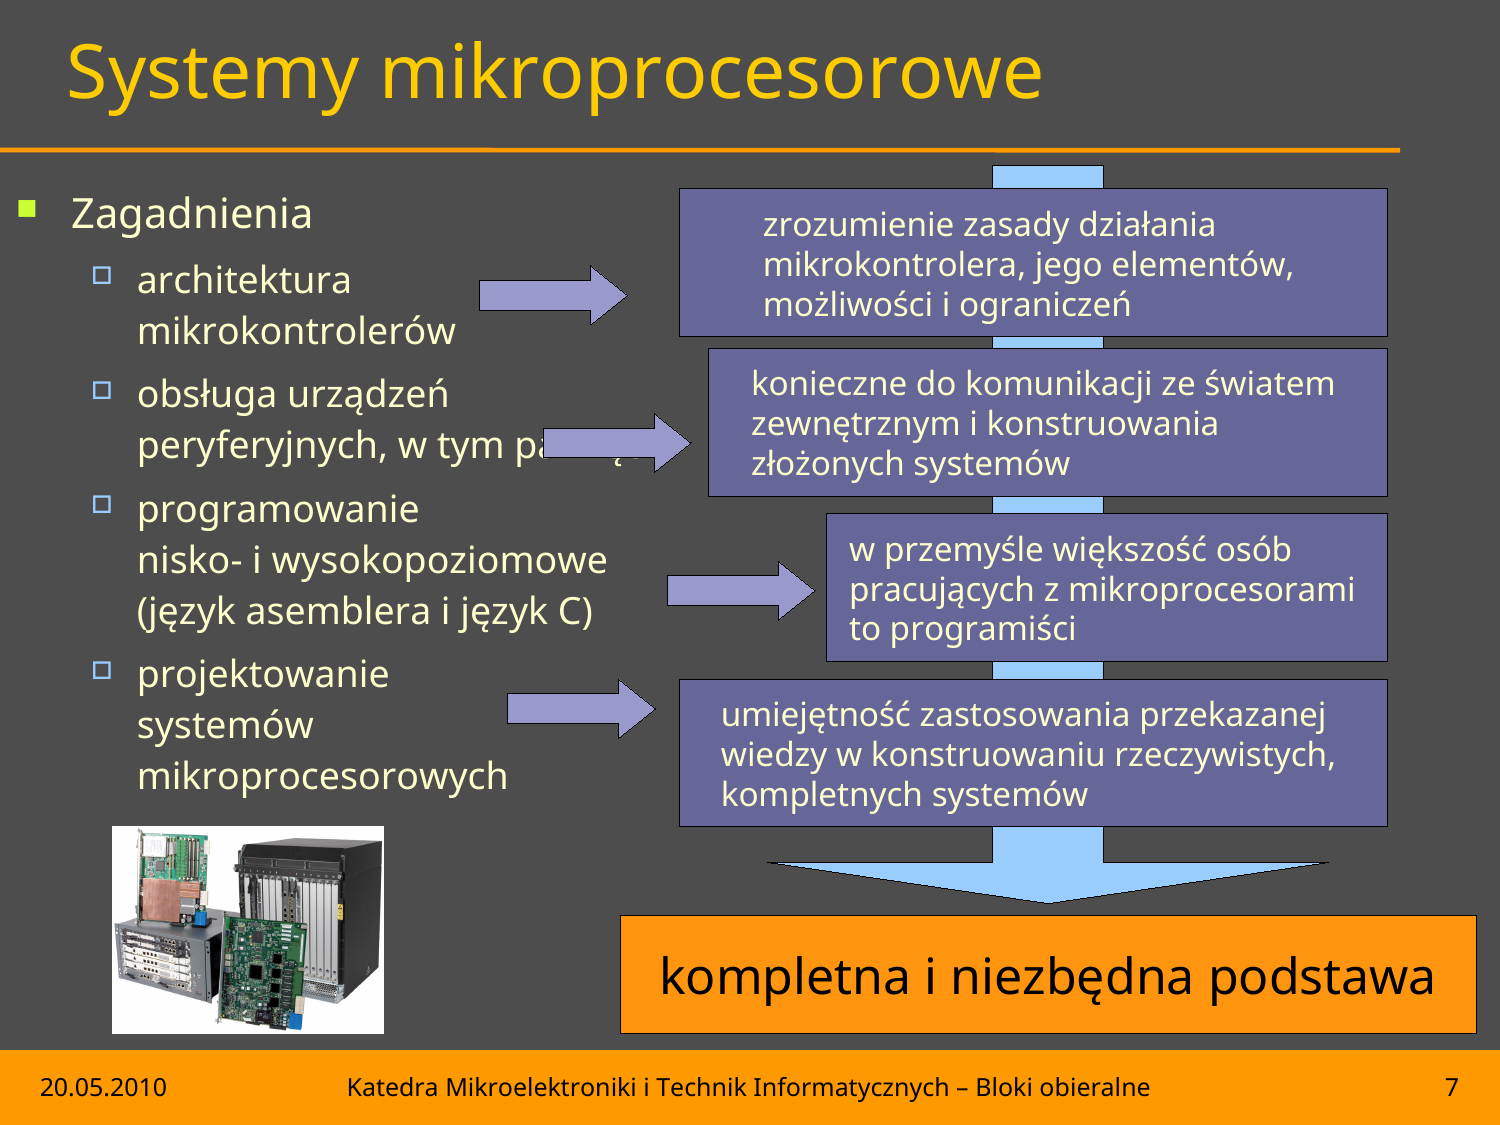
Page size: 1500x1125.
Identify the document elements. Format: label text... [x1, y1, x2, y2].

text_box zrozumienie zasady działania mikrokontrolera, jego elementów, możliwości i ograniczeń [679, 188, 1388, 337]
text_box kompletna i niezbędna podstawa [620, 915, 1477, 1034]
list Zagadnienia architektura mikrokontrolerów obsługa urządzeń peryferyjnych, w tym pamięci programowanie nisko- i wysokopoziomowe (język asemblera i język C) projektowanie systemów mikroprocesorowych [1, 176, 680, 1002]
text_box [479, 265, 628, 325]
text_box [507, 679, 656, 739]
title Systemy mikroprocesorowe [52, 12, 1469, 127]
text_box [667, 561, 816, 621]
text_box [992, 497, 1104, 513]
text_box konieczne do komunikacji ze światem zewnętrznym i konstruowania złożonych systemów [708, 348, 1388, 497]
picture [112, 826, 384, 1034]
text_box w przemyśle większość osób pracujących z mikroprocesorami to programiści [826, 513, 1388, 662]
text_box umiejętność zastosowania przekazanej wiedzy w konstruowaniu rzeczywistych, kompletnych systemów [679, 679, 1388, 827]
text_box [992, 165, 1104, 188]
text_box [992, 337, 1104, 348]
text_box [543, 413, 692, 473]
text_box [767, 827, 1329, 904]
text_box [992, 662, 1104, 679]
